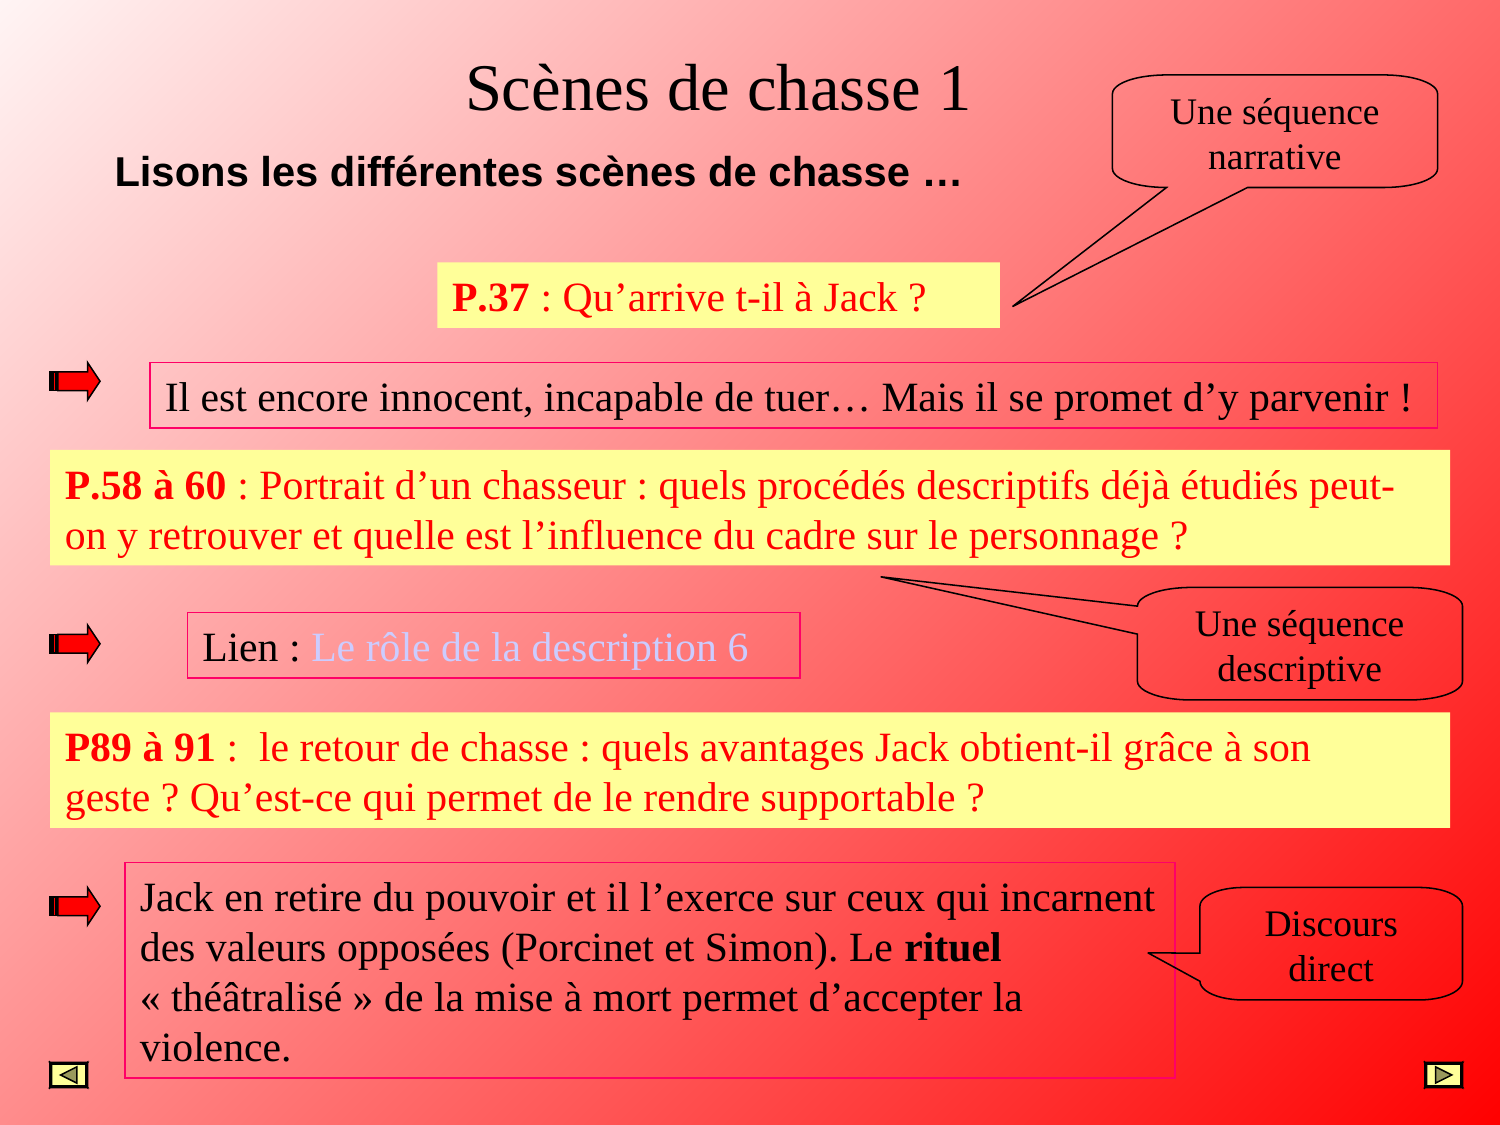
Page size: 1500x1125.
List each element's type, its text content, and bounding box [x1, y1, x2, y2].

text_box Lisons les différentes scènes de chasse … [99, 137, 1126, 203]
text_box [57, 887, 101, 925]
text_box Lien : Le rôle de la description 6 [187, 612, 801, 679]
text_box Discours direct [1147, 887, 1463, 1000]
text_box Une séquence descriptive [880, 576, 1463, 700]
text_box P.37 : Qu’arrive t-il à Jack ? [437, 262, 1000, 328]
text_box Jack en retire du pouvoir et il l’exerce sur ceux qui incarnent des valeurs opposées (Porcinet et Simon). Le rituel « théâtralisé » de la mise à mort permet d’accepter la violence. [125, 862, 1176, 1078]
text_box [51, 1062, 88, 1088]
title Scènes de chasse 1 [375, 37, 1063, 137]
text_box [57, 624, 101, 663]
text_box Il est encore innocent, incapable de tuer… Mais il se promet d’y parvenir ! [150, 362, 1438, 428]
text_box [57, 362, 101, 400]
text_box [1426, 1062, 1463, 1088]
text_box P.58 à 60 : Portrait d’un chasseur : quels procédés descriptifs déjà étudiés peut-on y retrouver et quelle est l’influence du cadre sur le personnage ? [50, 449, 1451, 566]
text_box Une séquence narrative [1012, 74, 1438, 307]
text_box P89 à 91 : le retour de chasse : quels avantages Jack obtient-il grâce à son geste ? Qu’est-ce qui permet de le rendre supportable ? [50, 712, 1451, 828]
